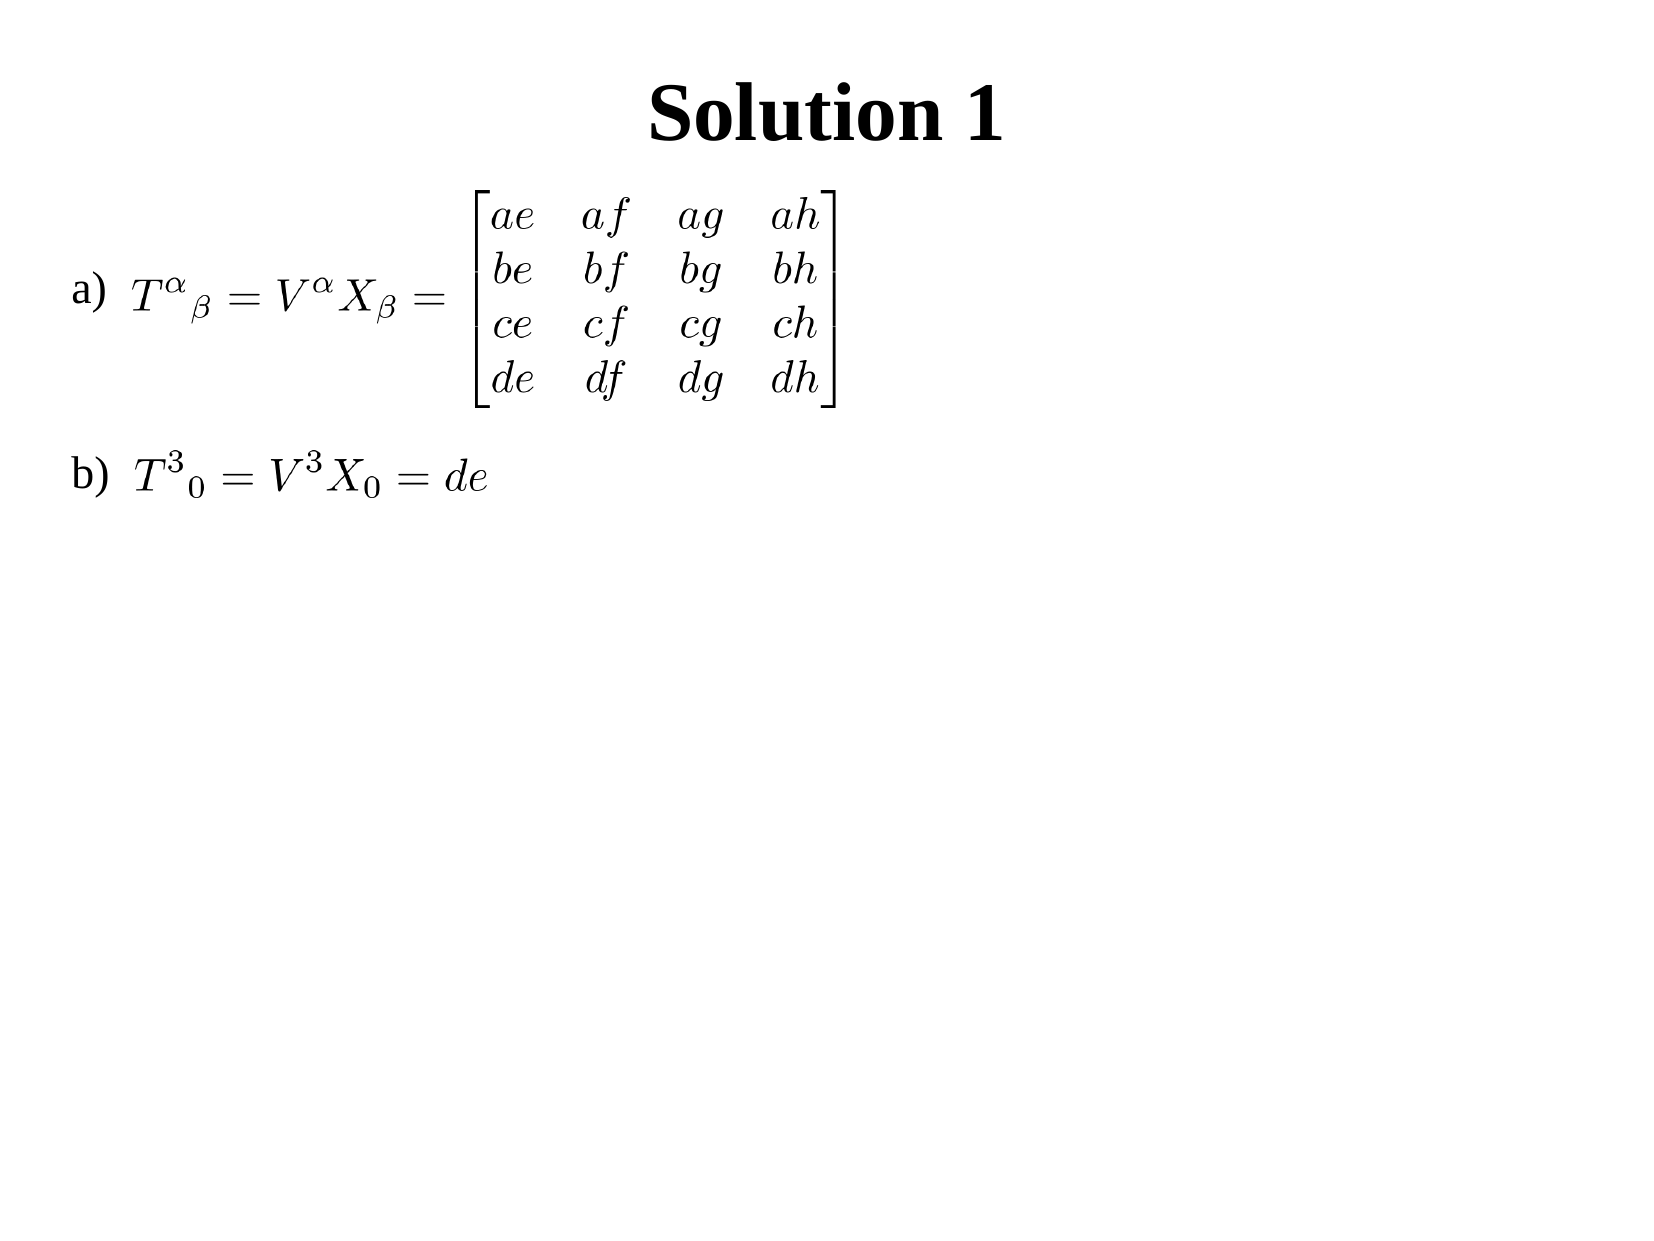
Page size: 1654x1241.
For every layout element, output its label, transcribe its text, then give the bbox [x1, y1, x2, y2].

picture [134, 450, 487, 498]
list [56, 194, 1605, 505]
picture [131, 190, 836, 408]
title Solution 1 [82, 49, 1571, 165]
